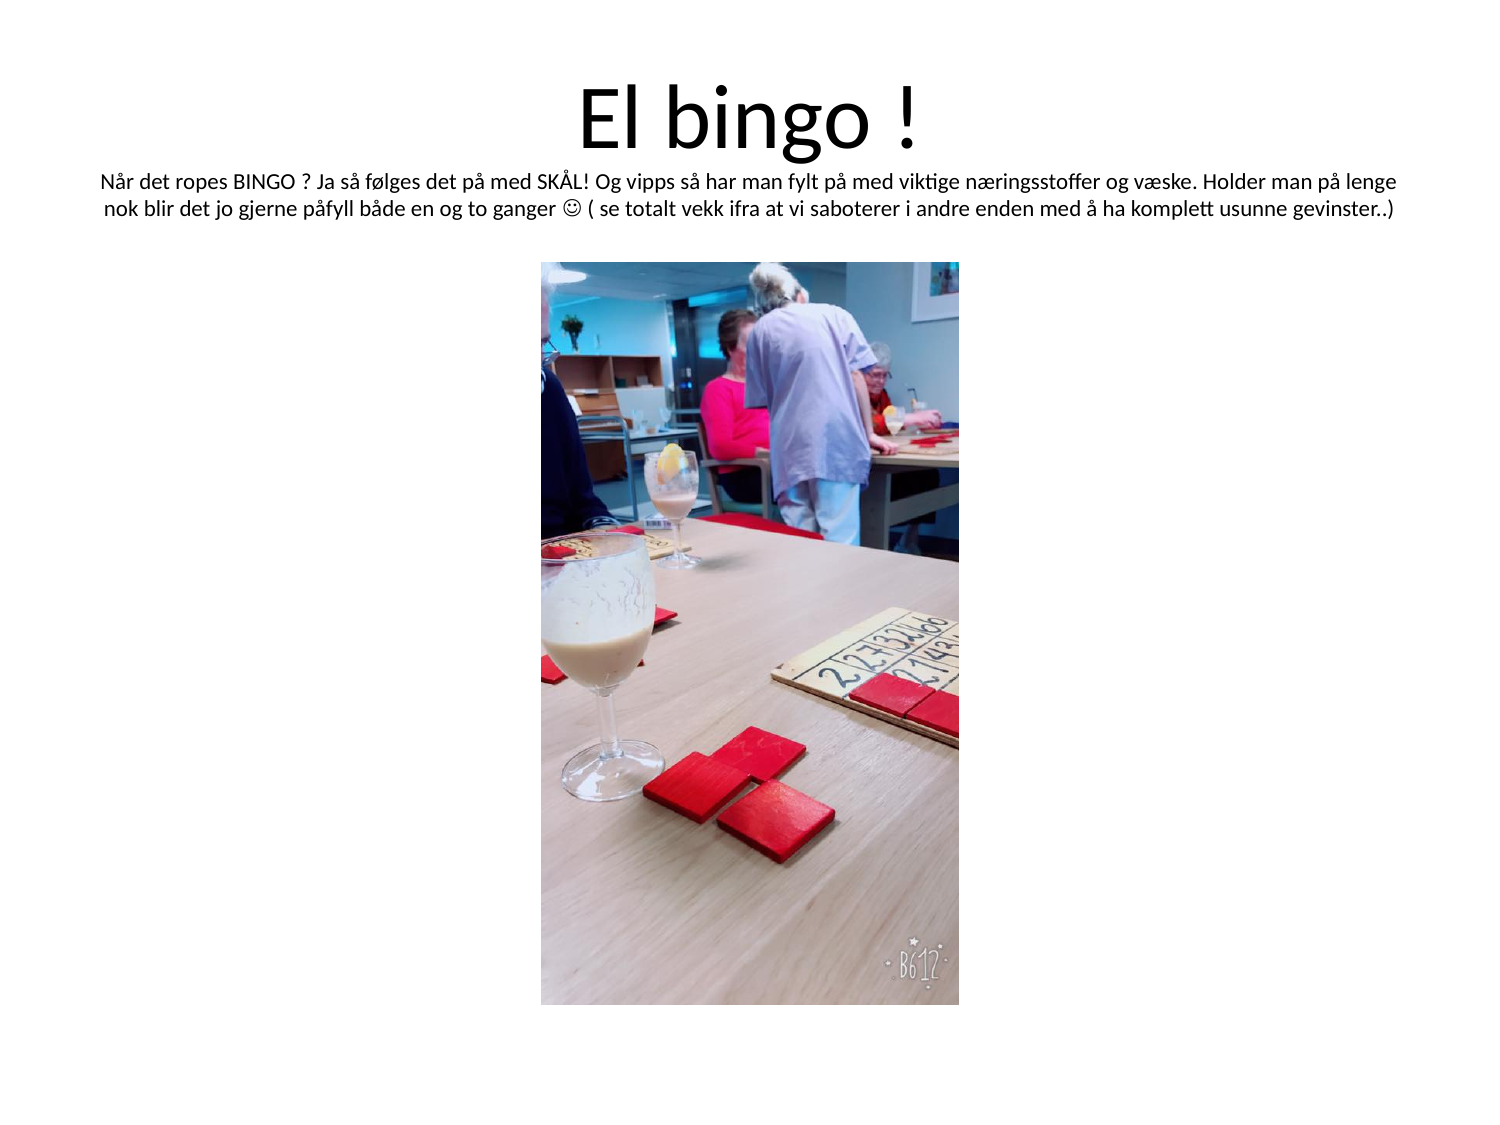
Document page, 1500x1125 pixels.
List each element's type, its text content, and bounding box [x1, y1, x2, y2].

picture [541, 262, 959, 1005]
title El bingo ! Når det ropes BINGO ? Ja så følges det på med SKÅL! Og vipps så har man fylt på med viktige næringsstoffer og væske. Holder man på lenge nok blir det jo gjerne påfyll både en og to ganger  ( se totalt vekk ifra at vi saboterer i andre enden med å ha komplett usunne gevinster..) [75, 45, 1426, 233]
